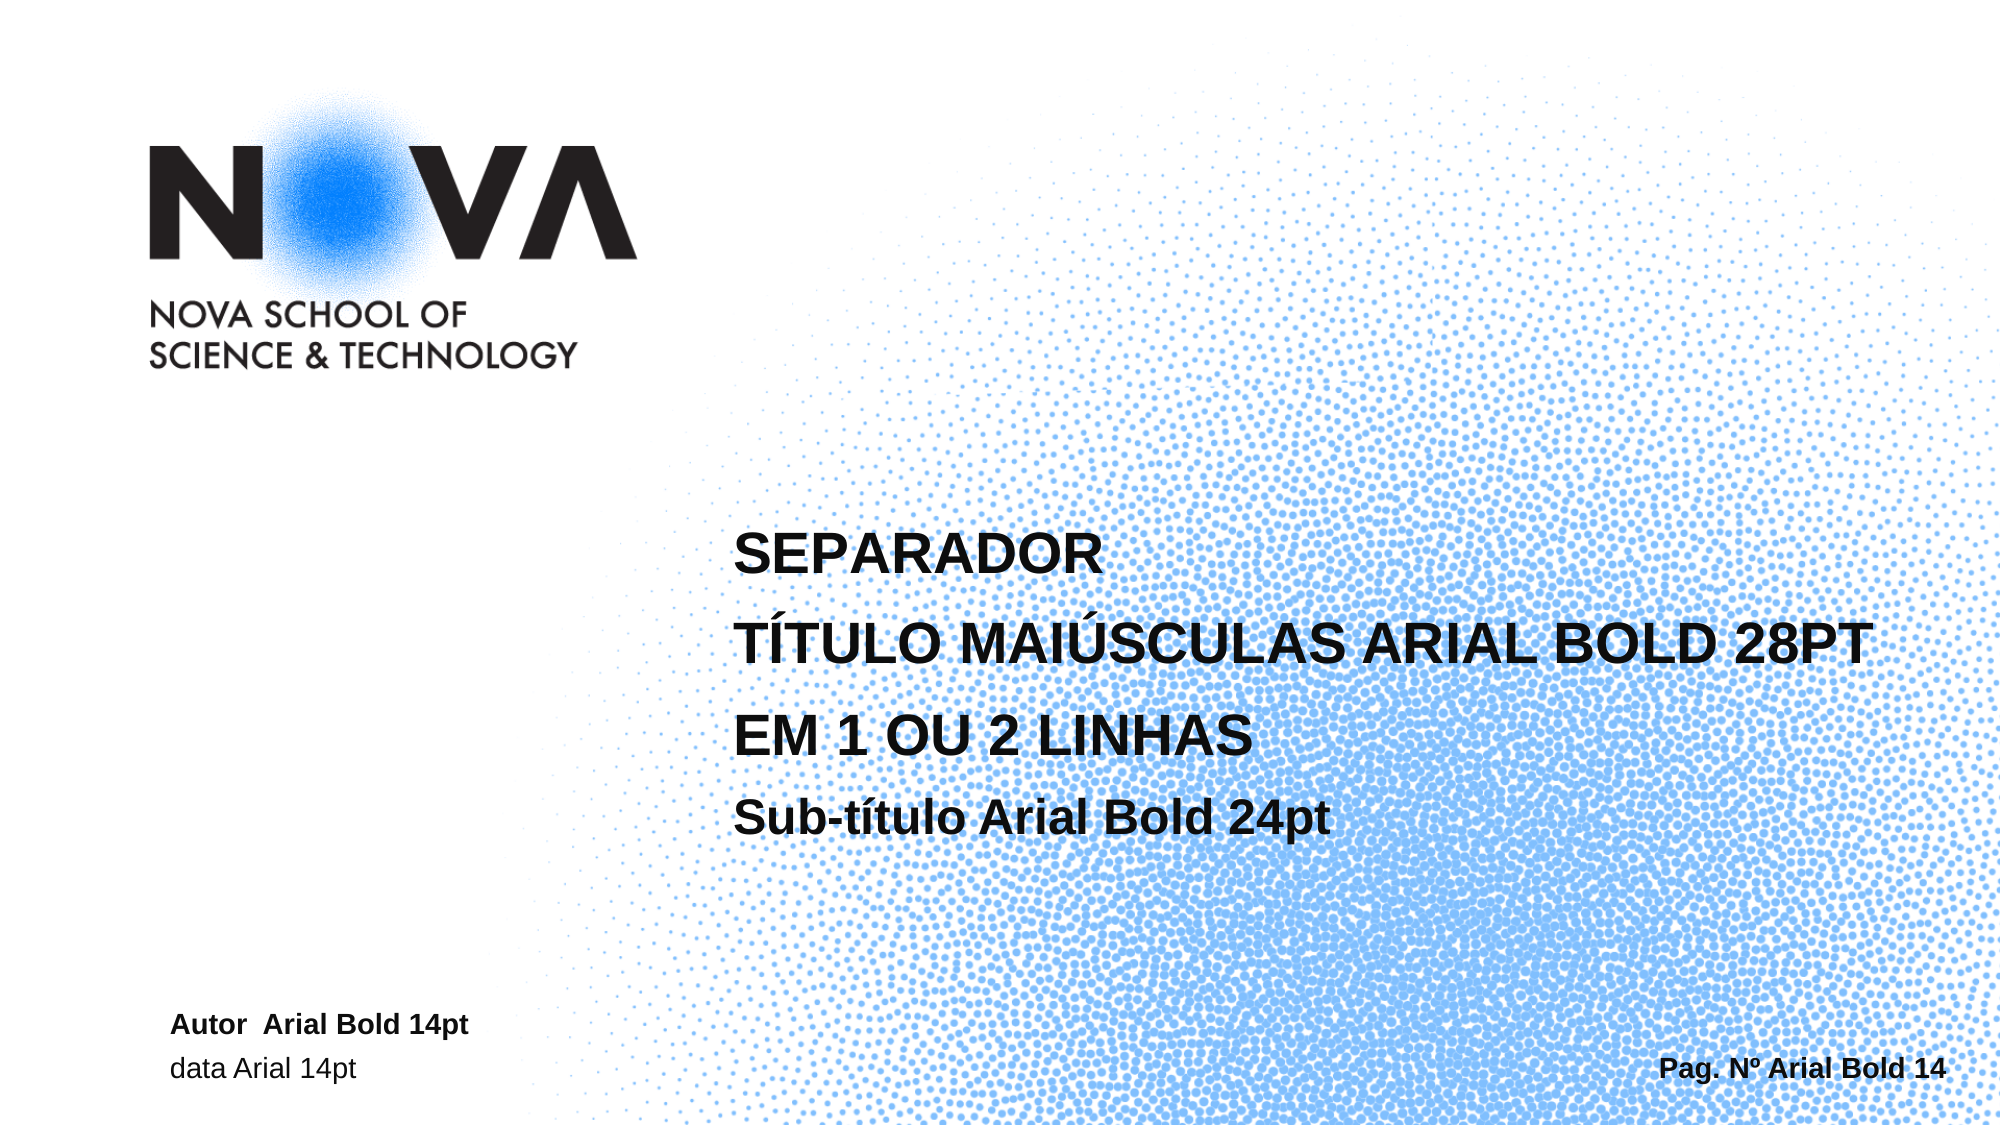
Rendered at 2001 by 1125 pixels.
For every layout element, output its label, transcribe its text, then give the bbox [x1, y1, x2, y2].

text_box Autor Arial Bold 14pt [162, 997, 479, 1048]
picture [0, 0, 2000, 1125]
text_box Pag. Nº Arial Bold 14 [1651, 1042, 1956, 1093]
text_box data Arial 14pt [162, 1048, 364, 1093]
text_box SEPARADOR TÍTULO mAIÚSCULAS arial bold 28pt em 1 ou 2 linhas Sub-título Arial Bold 24pt [725, 486, 1908, 848]
